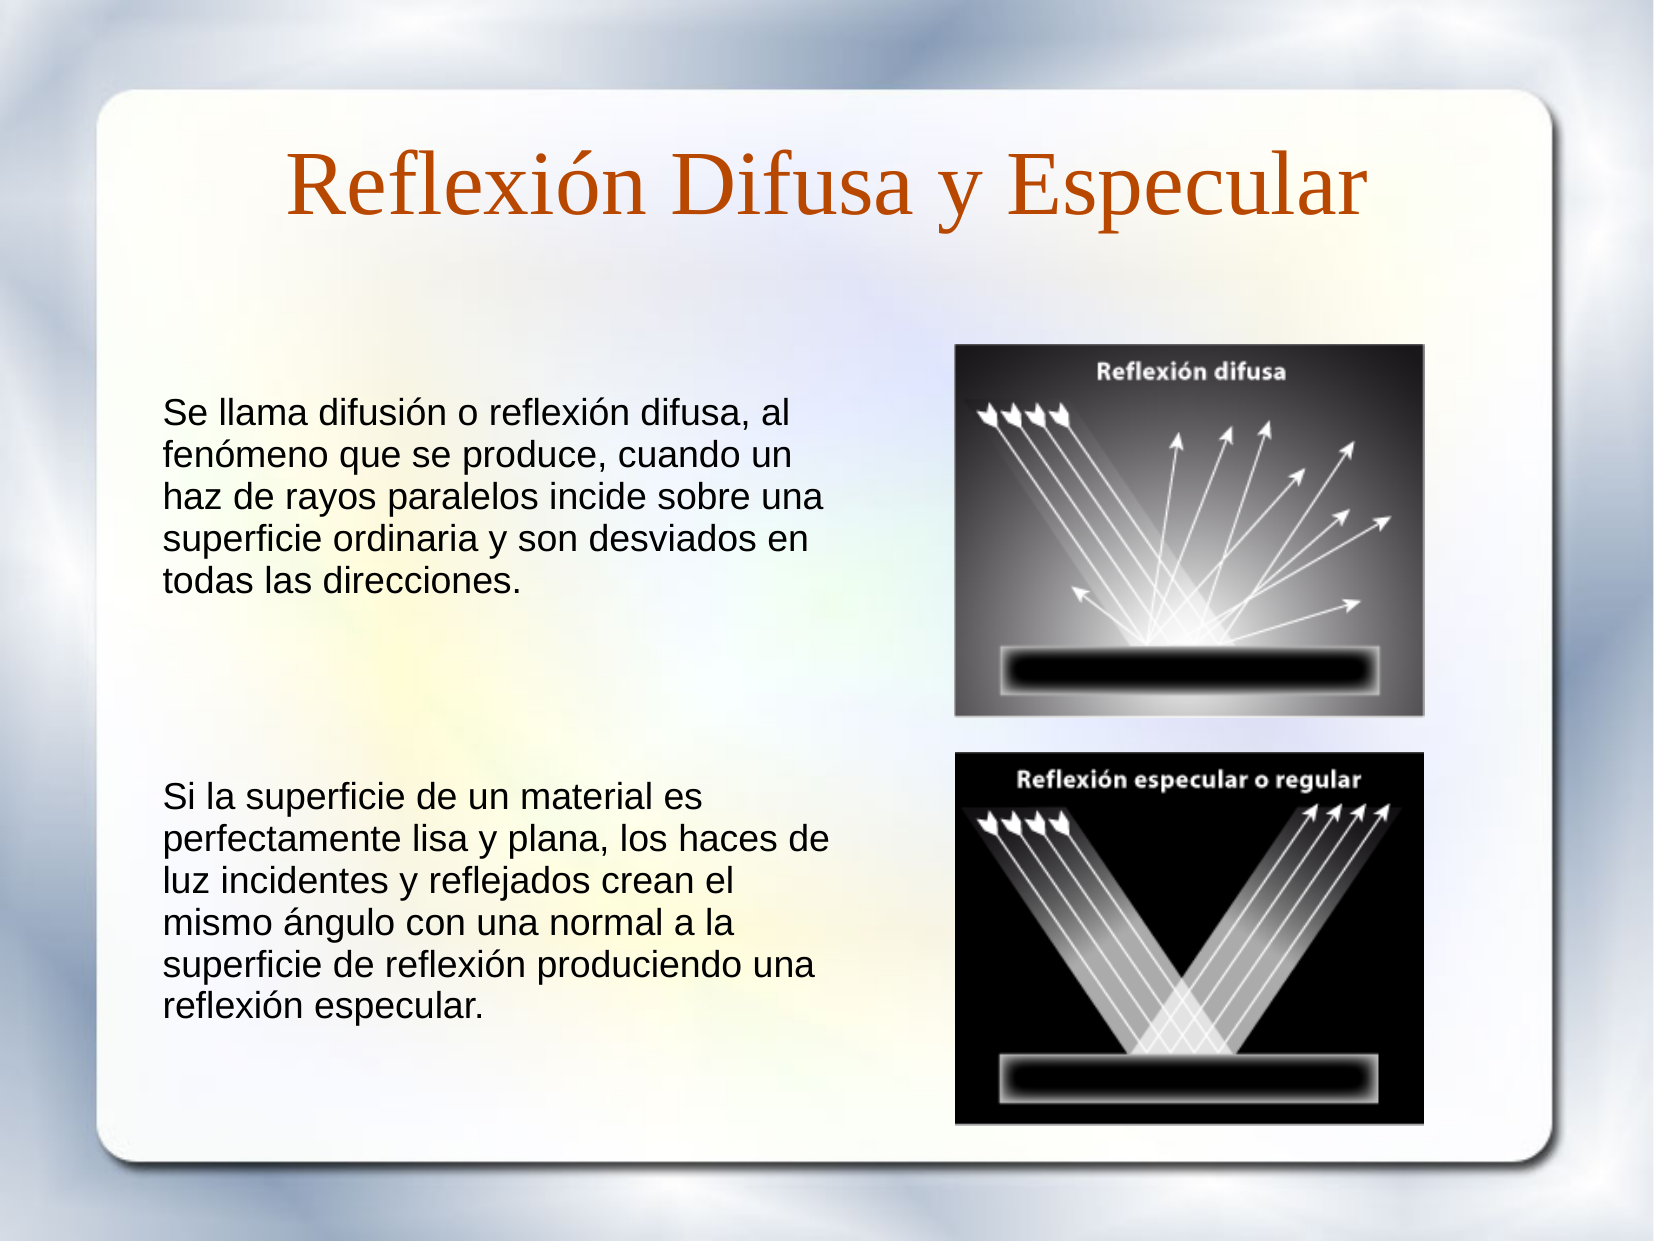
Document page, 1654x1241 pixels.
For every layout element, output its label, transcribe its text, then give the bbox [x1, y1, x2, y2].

picture [0, 0, 1654, 1241]
title Reflexión Difusa y Especular [121, 132, 1534, 235]
text_box Se llama difusión o reflexión difusa, al fenómeno que se produce, cuando un haz de rayos paralelos incide sobre una superficie ordinaria y son desviados en todas las direcciones. [147, 383, 857, 609]
text_box Si la superficie de un material es perfectamente lisa y plana, los haces de luz incidentes y reflejados crean el mismo ángulo con una normal a la superficie de reflexión produciendo una reflexión especular. [147, 767, 857, 1035]
